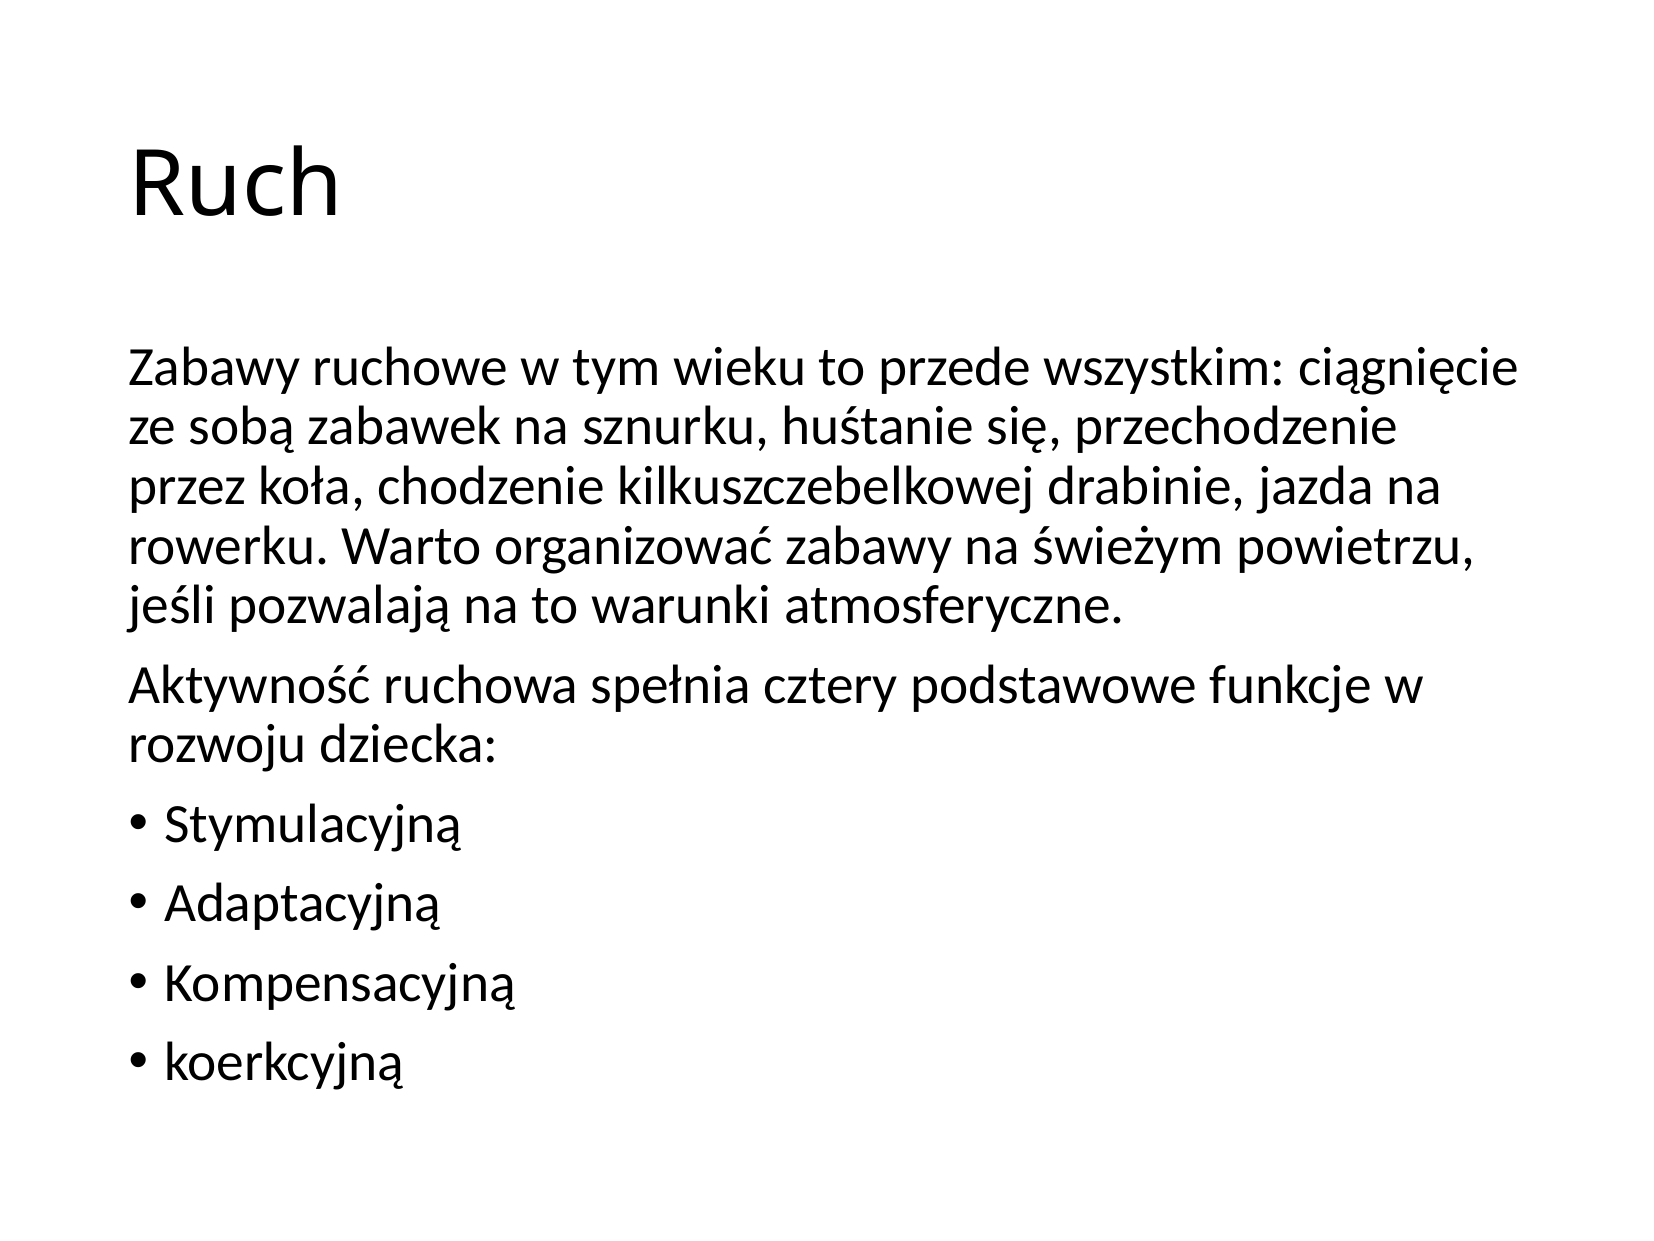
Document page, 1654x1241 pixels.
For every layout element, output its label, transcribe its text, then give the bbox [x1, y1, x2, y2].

title Ruch [113, 65, 1540, 306]
list Zabawy ruchowe w tym wieku to przede wszystkim: ciągnięcie ze sobą zabawek na sznurku, huśtanie się, przechodzenie przez koła, chodzenie kilkuszczebelkowej drabinie, jazda na rowerku. Warto organizować zabawy na świeżym powietrzu, jeśli pozwalają na to warunki atmosferyczne. Aktywność ruchowa spełnia cztery podstawowe funkcje w rozwoju dziecka: Stymulacyjną Adaptacyjną Kompensacyjną koerkcyjną [113, 330, 1540, 1117]
